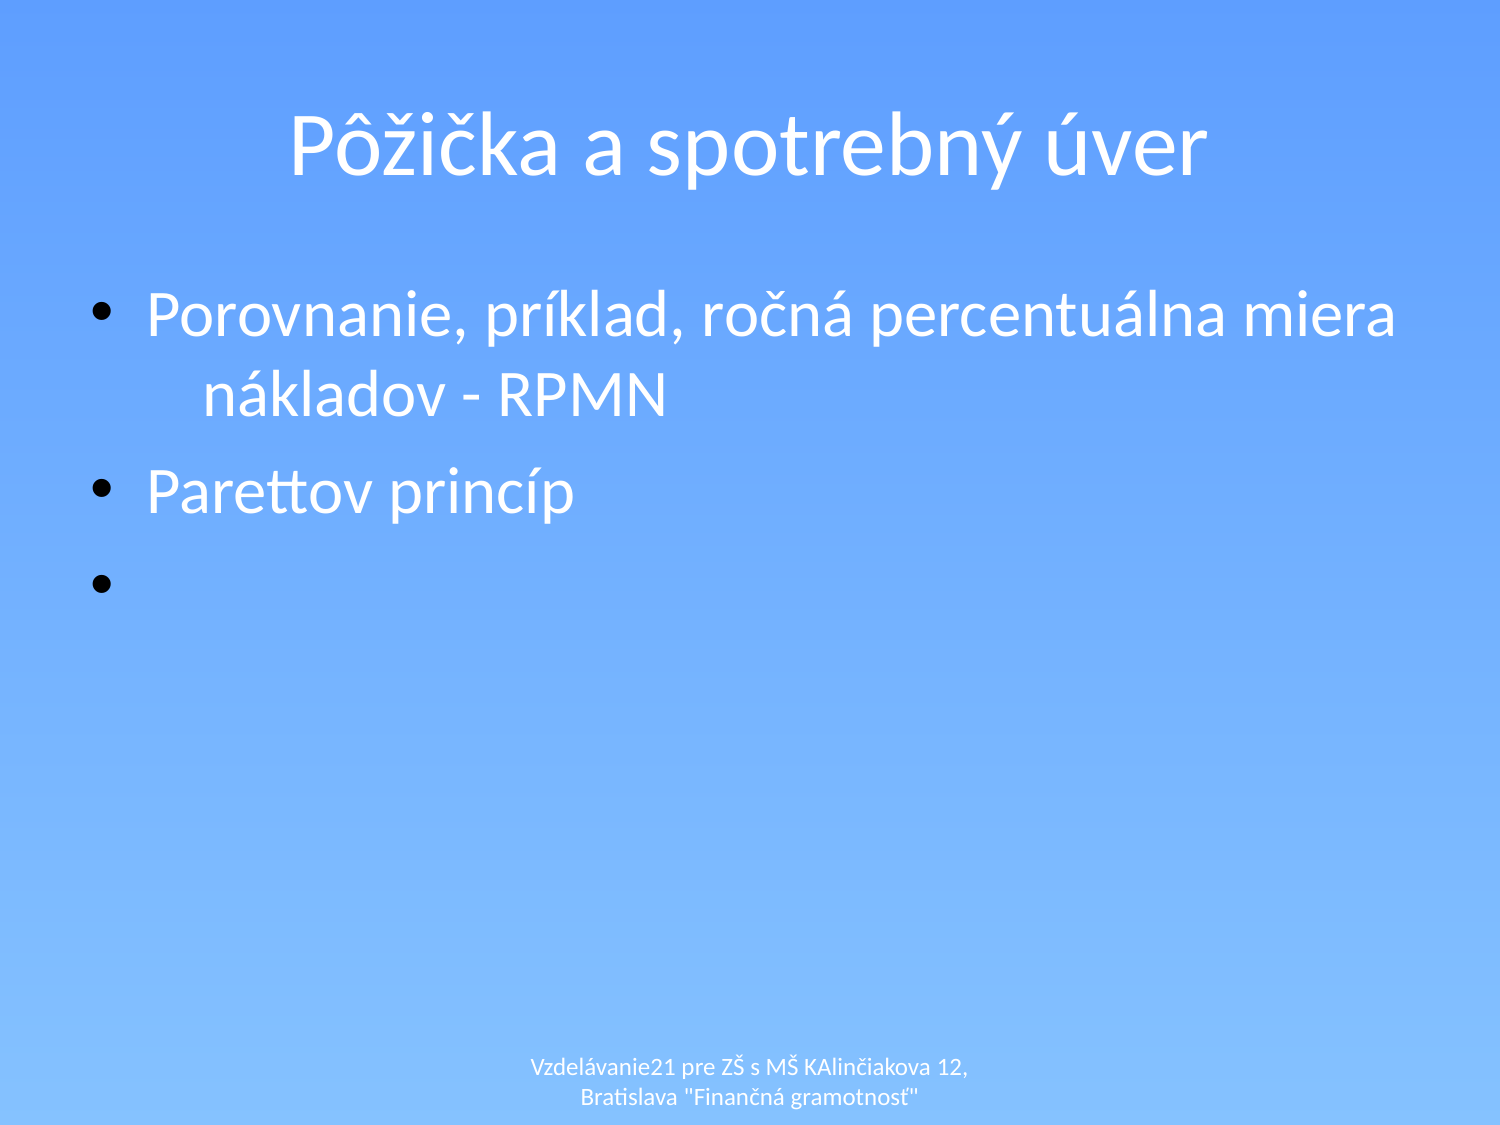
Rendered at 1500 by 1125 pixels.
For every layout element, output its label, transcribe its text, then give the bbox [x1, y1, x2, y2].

list Porovnanie, príklad, ročná percentuálna miera nákladov - RPMN Parettov princíp [75, 262, 1426, 1005]
title Pôžička a spotrebný úver [75, 45, 1426, 233]
text_box Vzdelávanie21 pre ZŠ s MŠ KAlinčiakova 12, Bratislava "Finančná gramotnosť" [512, 1042, 988, 1103]
